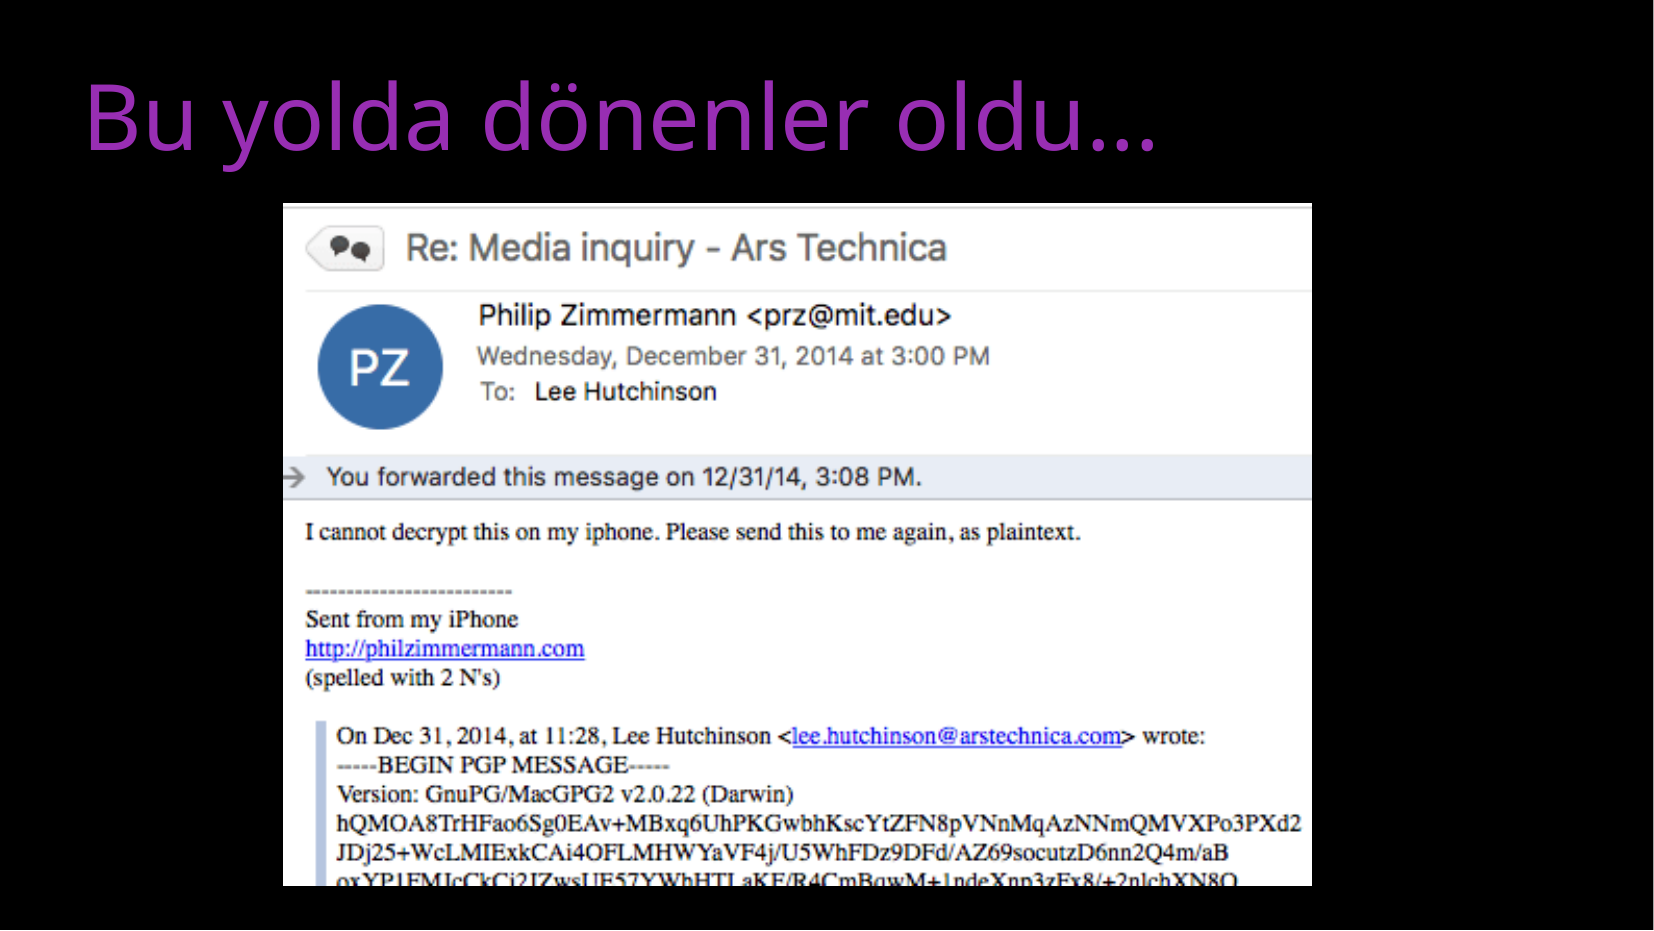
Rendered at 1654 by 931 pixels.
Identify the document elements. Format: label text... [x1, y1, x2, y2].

title Bu yolda dönenler oldu... [82, 37, 1571, 193]
picture [283, 203, 1312, 886]
